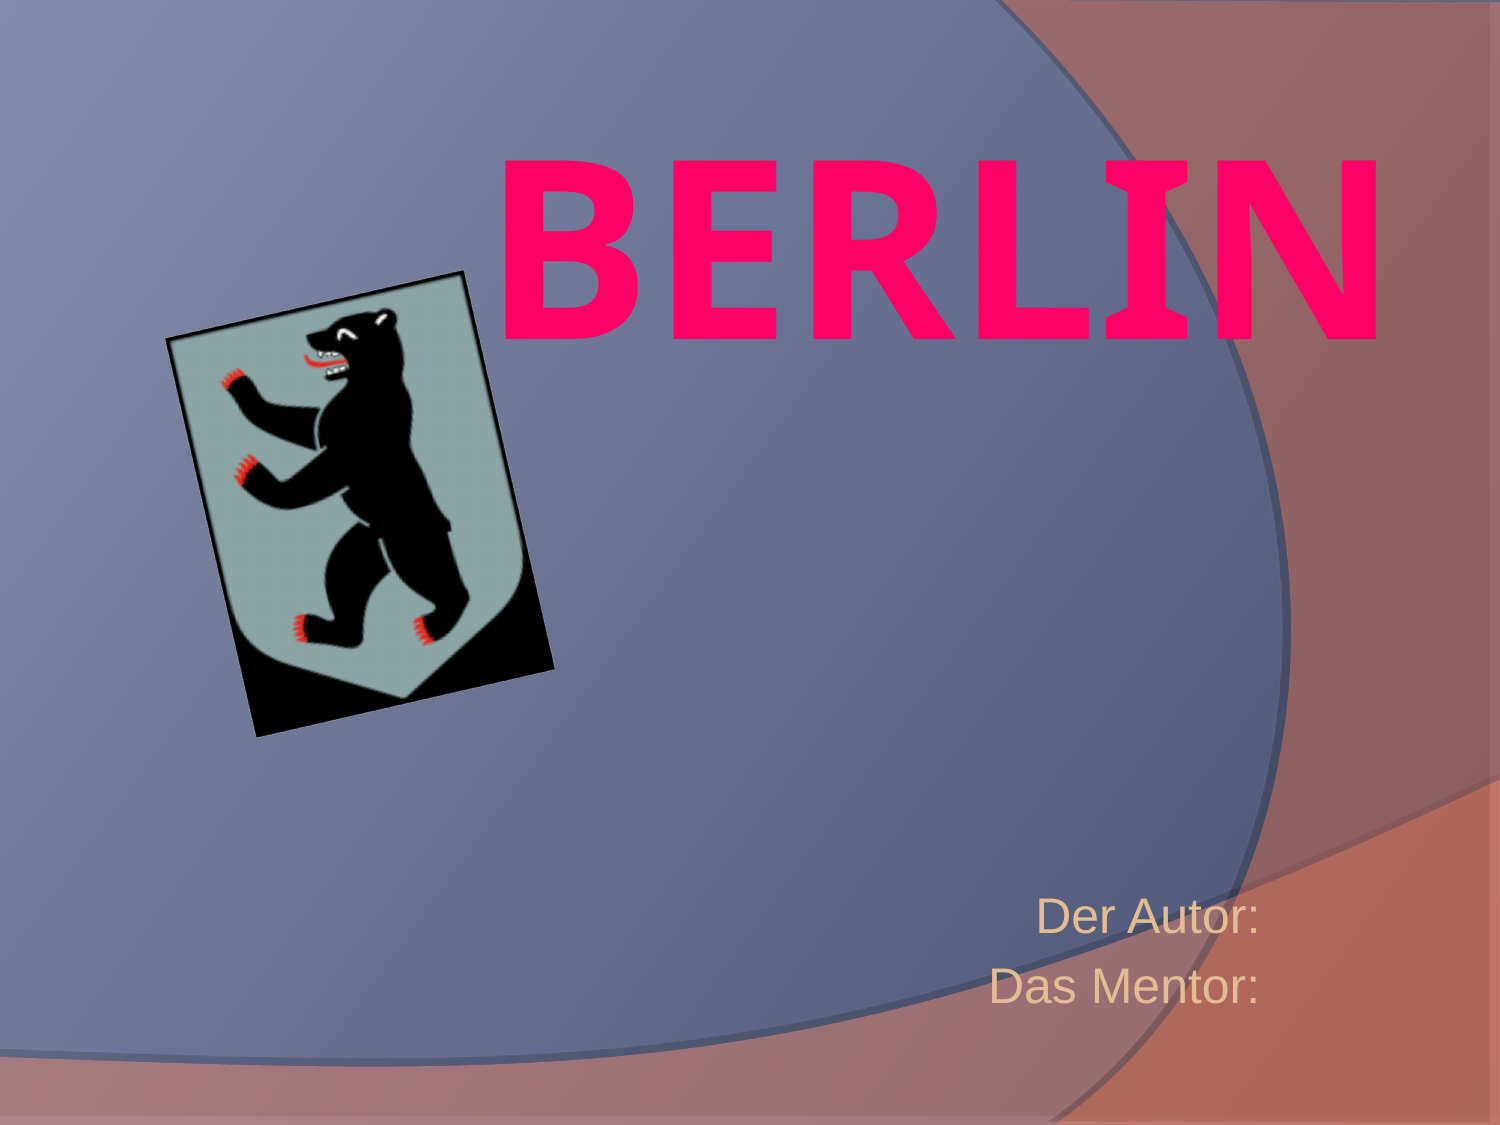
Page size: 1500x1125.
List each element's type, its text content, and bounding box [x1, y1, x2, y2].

picture [164, 269, 555, 738]
subtitle Der Autor: Das Mentor: [246, 726, 1297, 1014]
title BERLIN [82, 82, 1407, 516]
